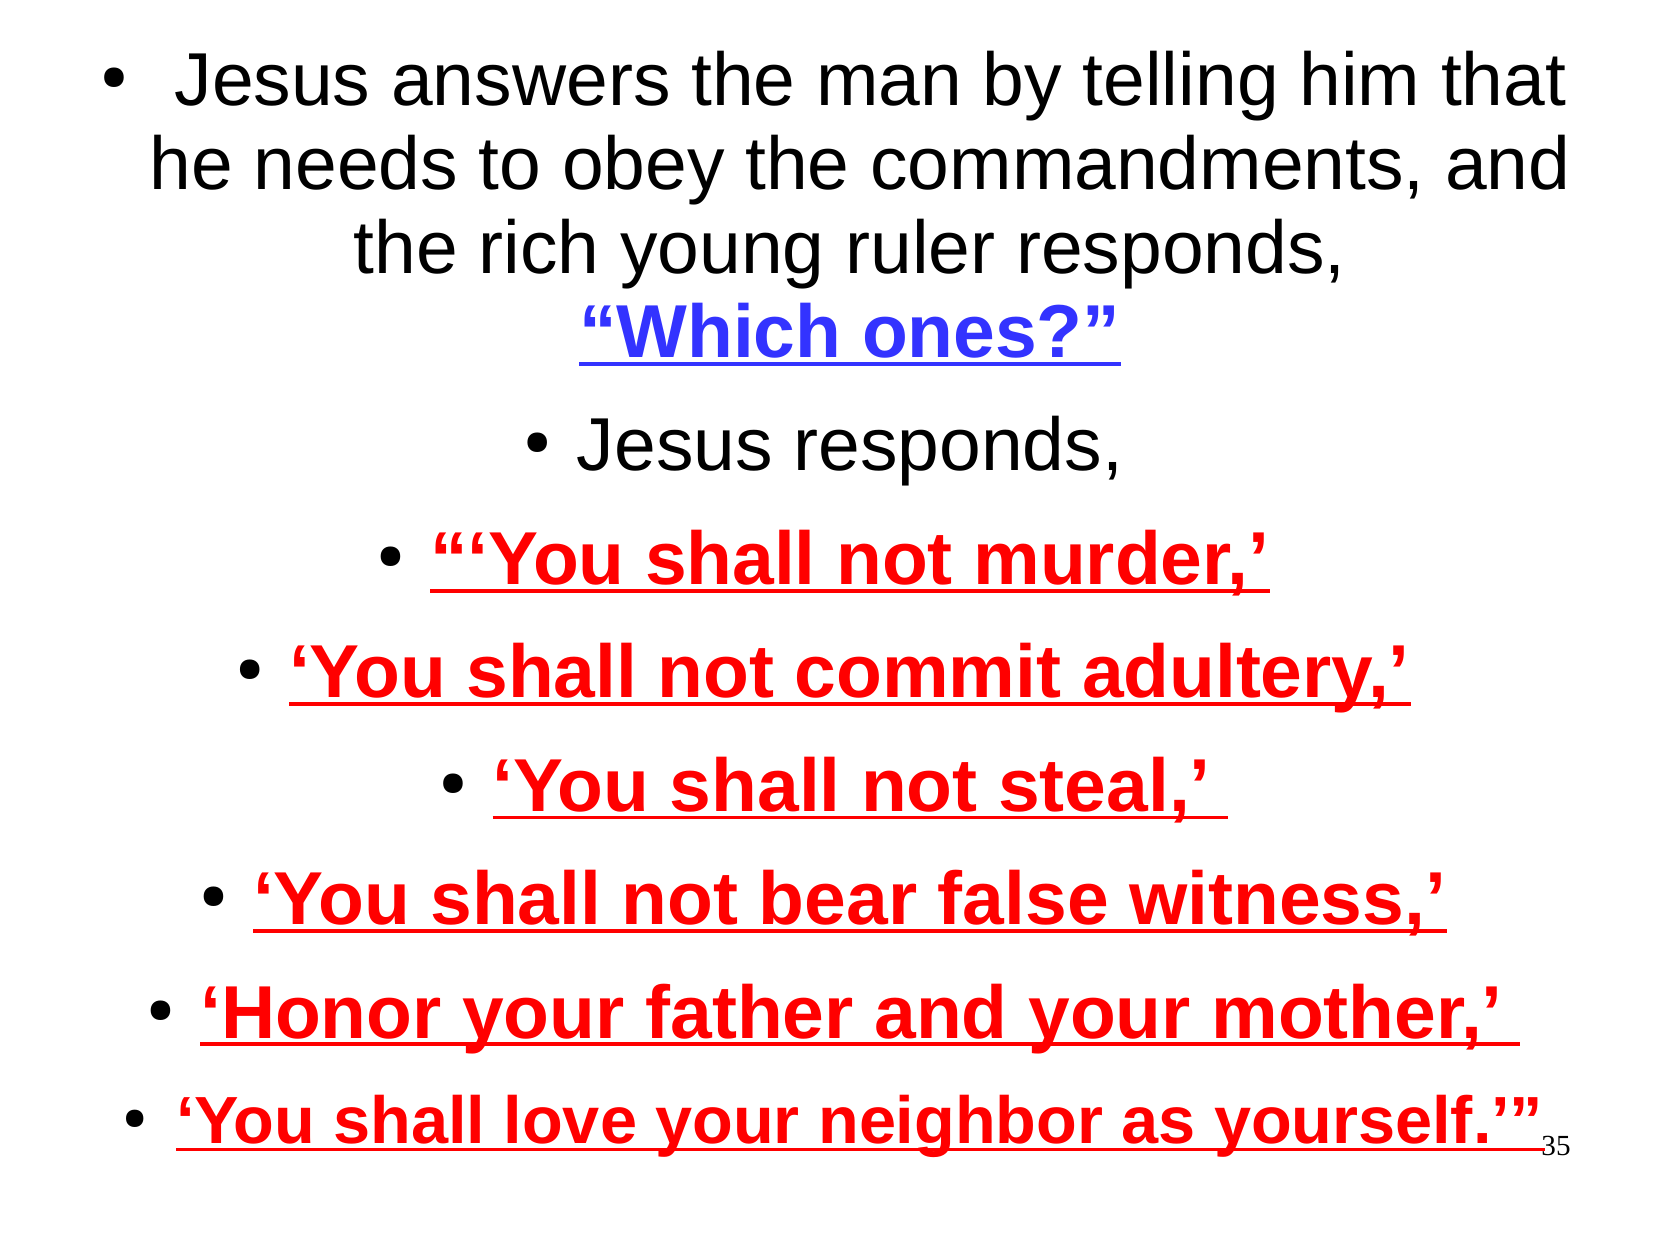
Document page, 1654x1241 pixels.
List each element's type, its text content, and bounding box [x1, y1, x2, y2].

list Jesus answers the man by telling him that he needs to obey the commandments, and the rich young ruler responds, “Which ones?” Jesus responds, “‘You shall not murder,’ ‘You shall not commit adultery,’ ‘You shall not steal,’ ‘You shall not bear false witness,’ ‘Honor your father and your mother,’ ‘You shall love your neighbor as yourself.’” [37, 37, 1613, 1238]
